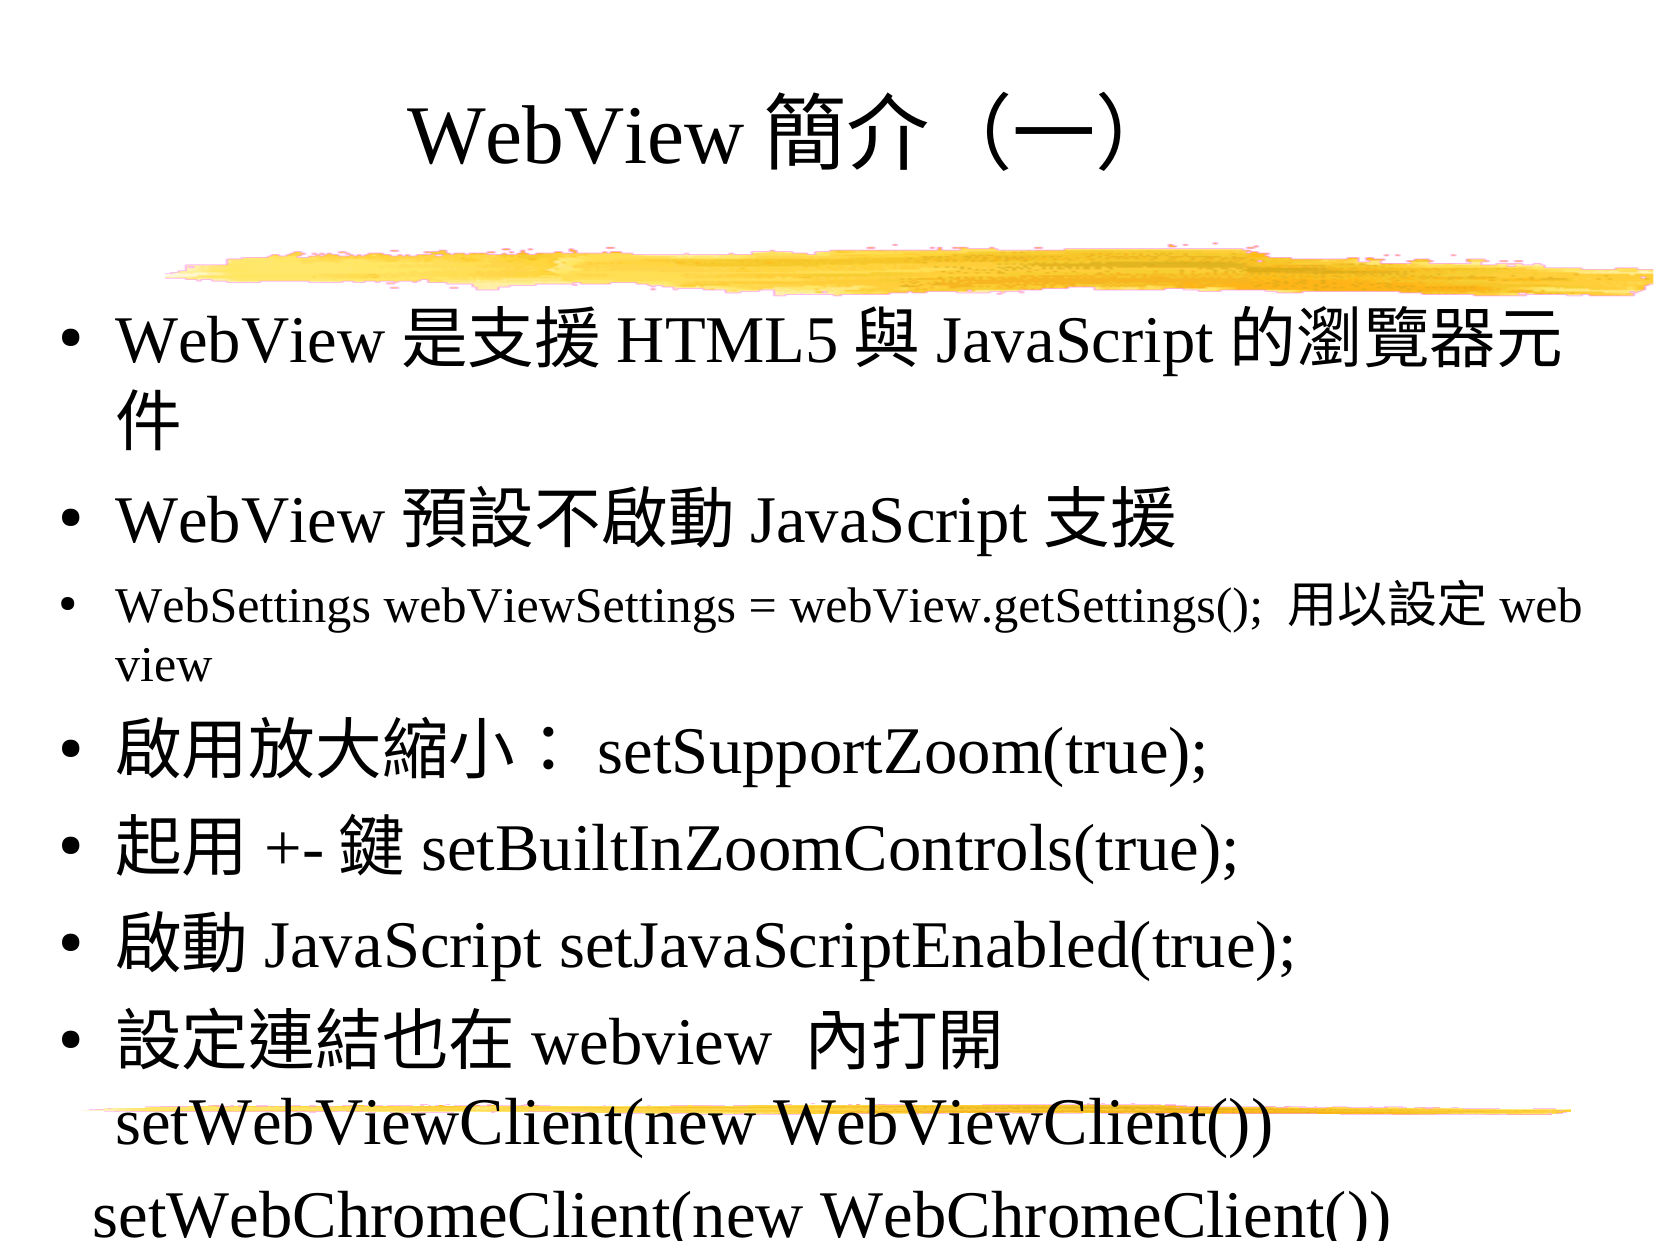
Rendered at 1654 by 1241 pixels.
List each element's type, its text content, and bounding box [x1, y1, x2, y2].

picture [784, 1102, 828, 1117]
picture [82, 1102, 198, 1117]
list WebView是支援HTML5與JavaScript的瀏覽器元件 WebView預設不啟動JavaScript支援 WebSettings webViewSettings = webView.getSettings(); 用以設定webview 啟用放大縮小：setSupportZoom(true); 起用+-鍵setBuiltInZoomControls(true); 啟動JavaScript setJavaScriptEnabled(true); 設定連結也在webview 內打開 setWebViewClient(new WebViewClient()) setWebChromeClient(new WebChromeClient()) [58, 296, 1603, 1096]
picture [1053, 1102, 1095, 1117]
picture [165, 237, 1654, 308]
picture [1216, 1102, 1240, 1117]
picture [875, 1102, 910, 1117]
picture [936, 1102, 1056, 1117]
picture [352, 1102, 472, 1117]
picture [912, 1102, 938, 1117]
picture [516, 1102, 635, 1117]
picture [1260, 1102, 1571, 1117]
picture [1237, 1102, 1263, 1117]
picture [1100, 1102, 1219, 1117]
title WebView簡介（一） [76, 28, 1482, 235]
picture [200, 1102, 244, 1117]
picture [827, 1102, 869, 1117]
picture [291, 1102, 326, 1117]
picture [469, 1102, 511, 1117]
picture [328, 1102, 354, 1117]
picture [243, 1102, 285, 1117]
picture [632, 1102, 782, 1117]
